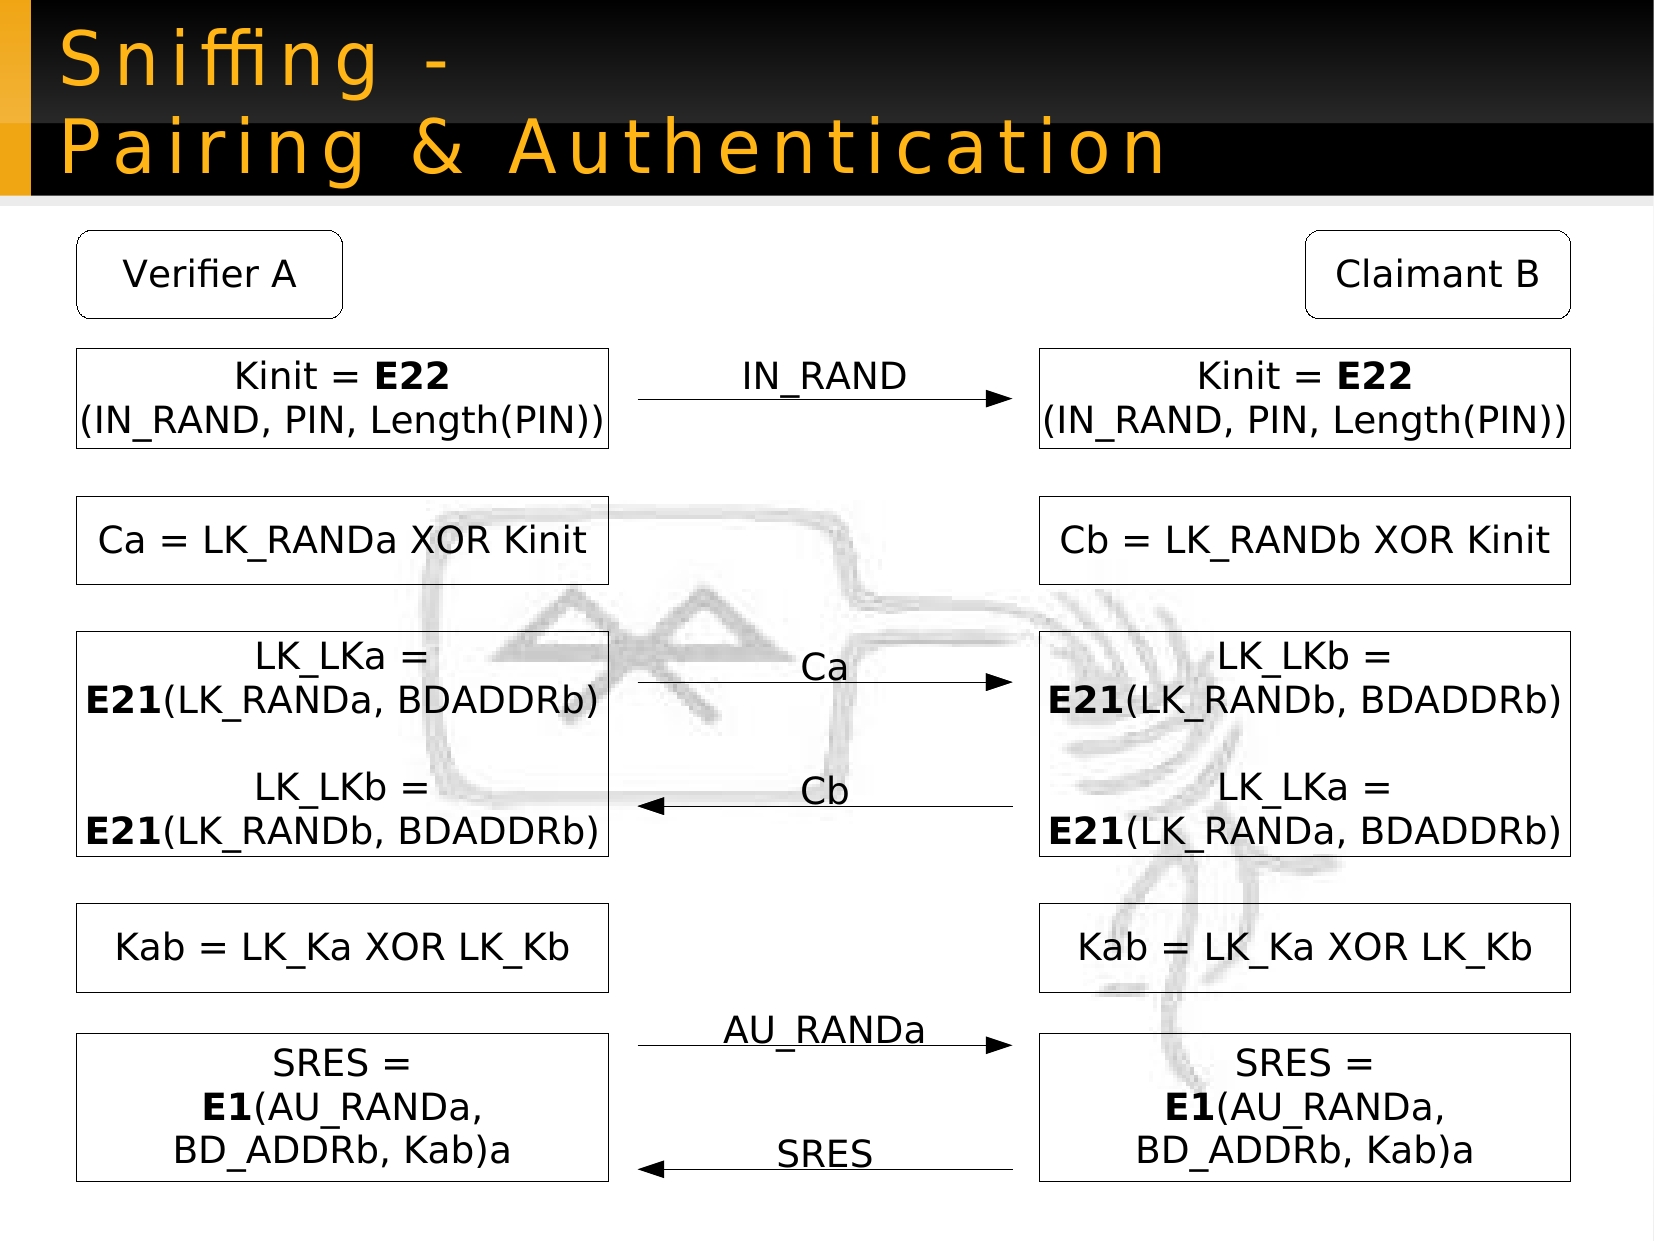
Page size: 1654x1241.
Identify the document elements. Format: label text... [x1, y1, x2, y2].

picture [0, 0, 1654, 1241]
text_box Kinit = E22 (IN_RAND, PIN, Length(PIN)) [76, 348, 609, 449]
text_box SRES = E1(AU_RANDa, BD_ADDRb, Kab)a [1039, 1033, 1571, 1182]
text_box LK_LKb = E21(LK_RANDb, BDADDRb) LK_LKa = E21(LK_RANDa, BDADDRb) [1039, 631, 1571, 857]
text_box Cb = LK_RANDb XOR Kinit [1039, 496, 1571, 585]
text_box Kinit = E22 (IN_RAND, PIN, Length(PIN)) [1039, 348, 1571, 449]
text_box LK_LKa = E21(LK_RANDa, BDADDRb) LK_LKb = E21(LK_RANDb, BDADDRb) [76, 631, 609, 857]
title Sniffing - Pairing & Authentication [59, 16, 1595, 191]
text_box Verifier A [76, 230, 343, 319]
text_box Ca = LK_RANDa XOR Kinit [76, 496, 609, 585]
text_box Kab = LK_Ka XOR LK_Kb [1039, 903, 1571, 993]
text_box Claimant B [1305, 230, 1571, 319]
text_box SRES = E1(AU_RANDa, BD_ADDRb, Kab)a [76, 1033, 609, 1182]
text_box Kab = LK_Ka XOR LK_Kb [76, 903, 609, 993]
